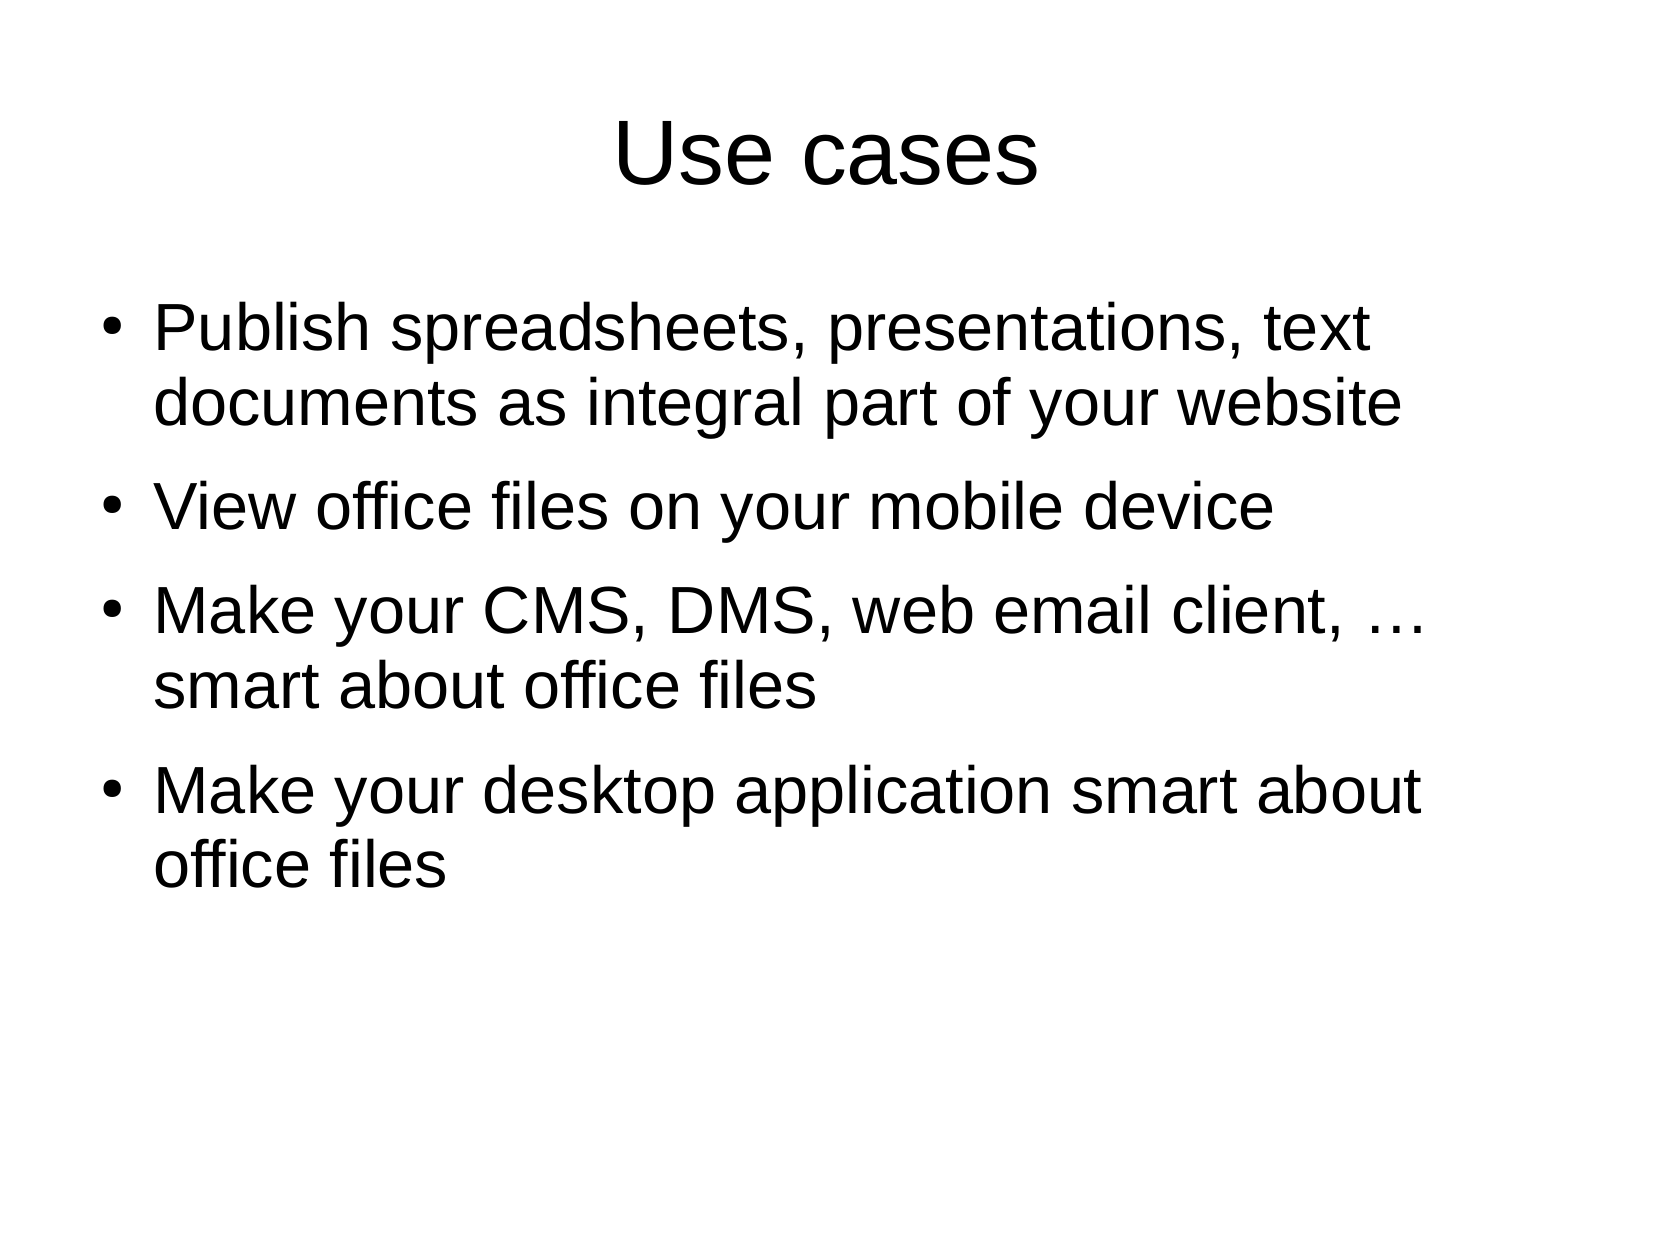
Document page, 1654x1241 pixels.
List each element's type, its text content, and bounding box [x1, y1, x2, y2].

list Publish spreadsheets, presentations, text documents as integral part of your website View office files on your mobile device Make your CMS, DMS, web email client, … smart about office files Make your desktop application smart about office files [82, 290, 1571, 1109]
title Use cases [82, 49, 1571, 257]
